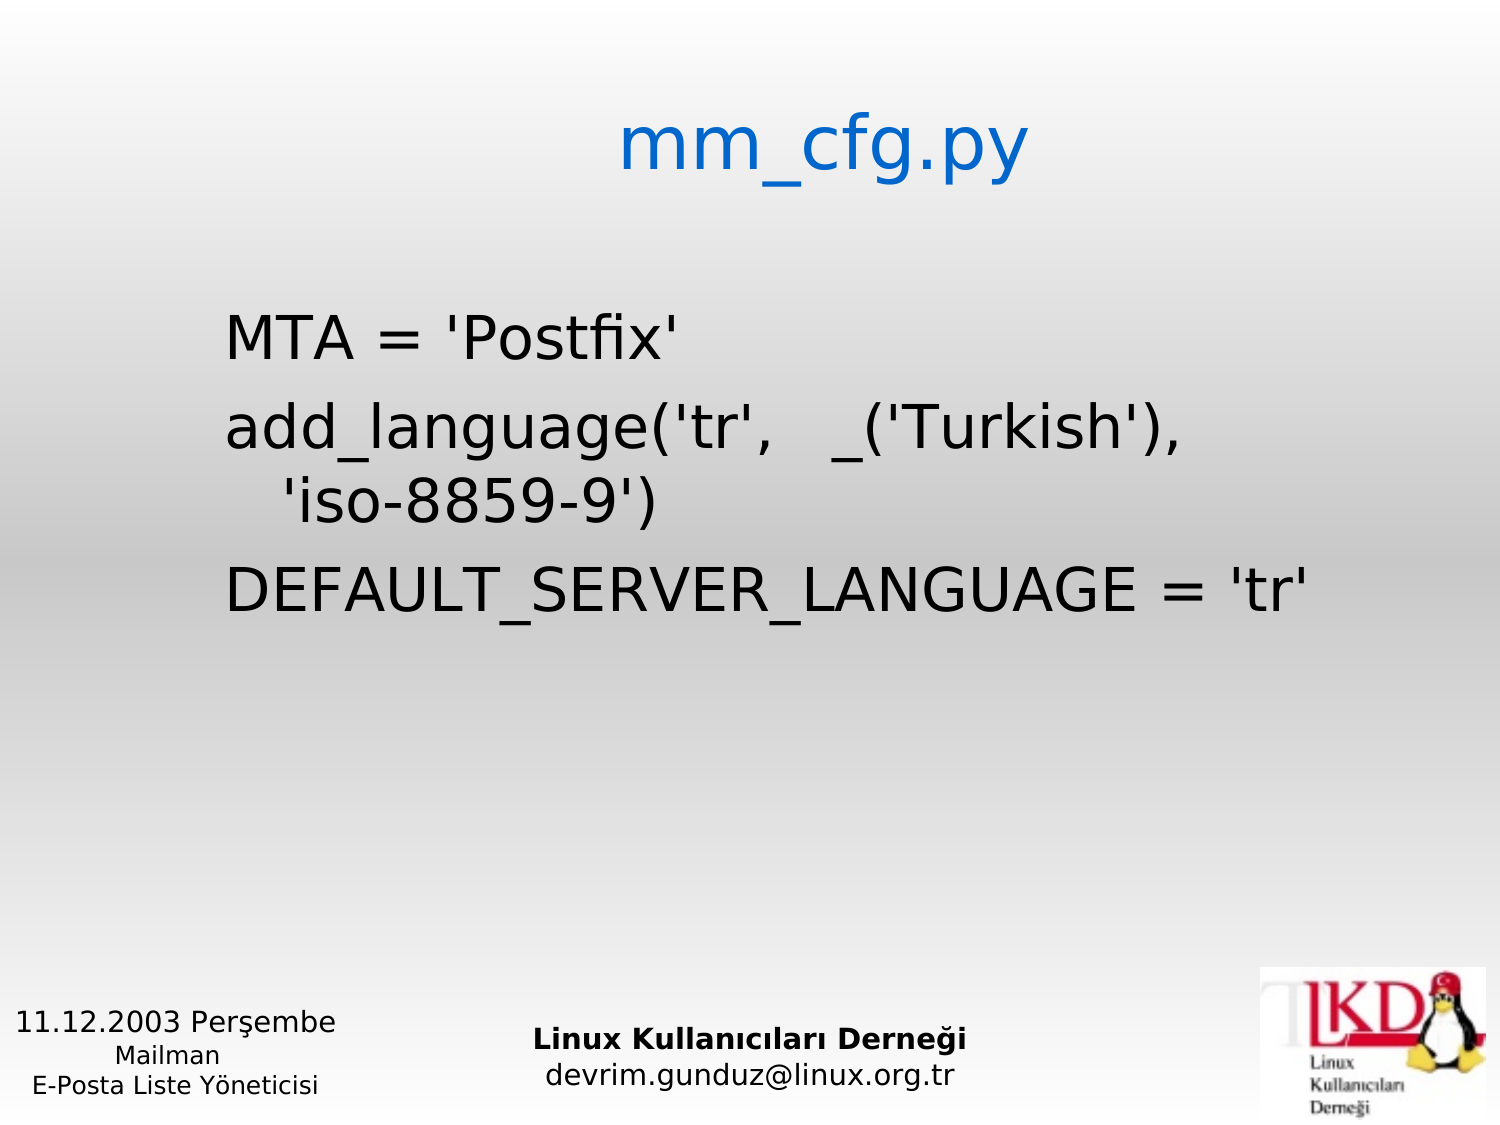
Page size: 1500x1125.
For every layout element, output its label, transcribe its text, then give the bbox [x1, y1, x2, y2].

list MTA = 'Postfix' add_language('tr', _('Turkish'), 'iso-8859-9') DEFAULT_SERVER_LANGUAGE = 'tr' [224, 299, 1425, 975]
picture [1260, 967, 1486, 1120]
title mm_cfg.py [224, 43, 1425, 238]
